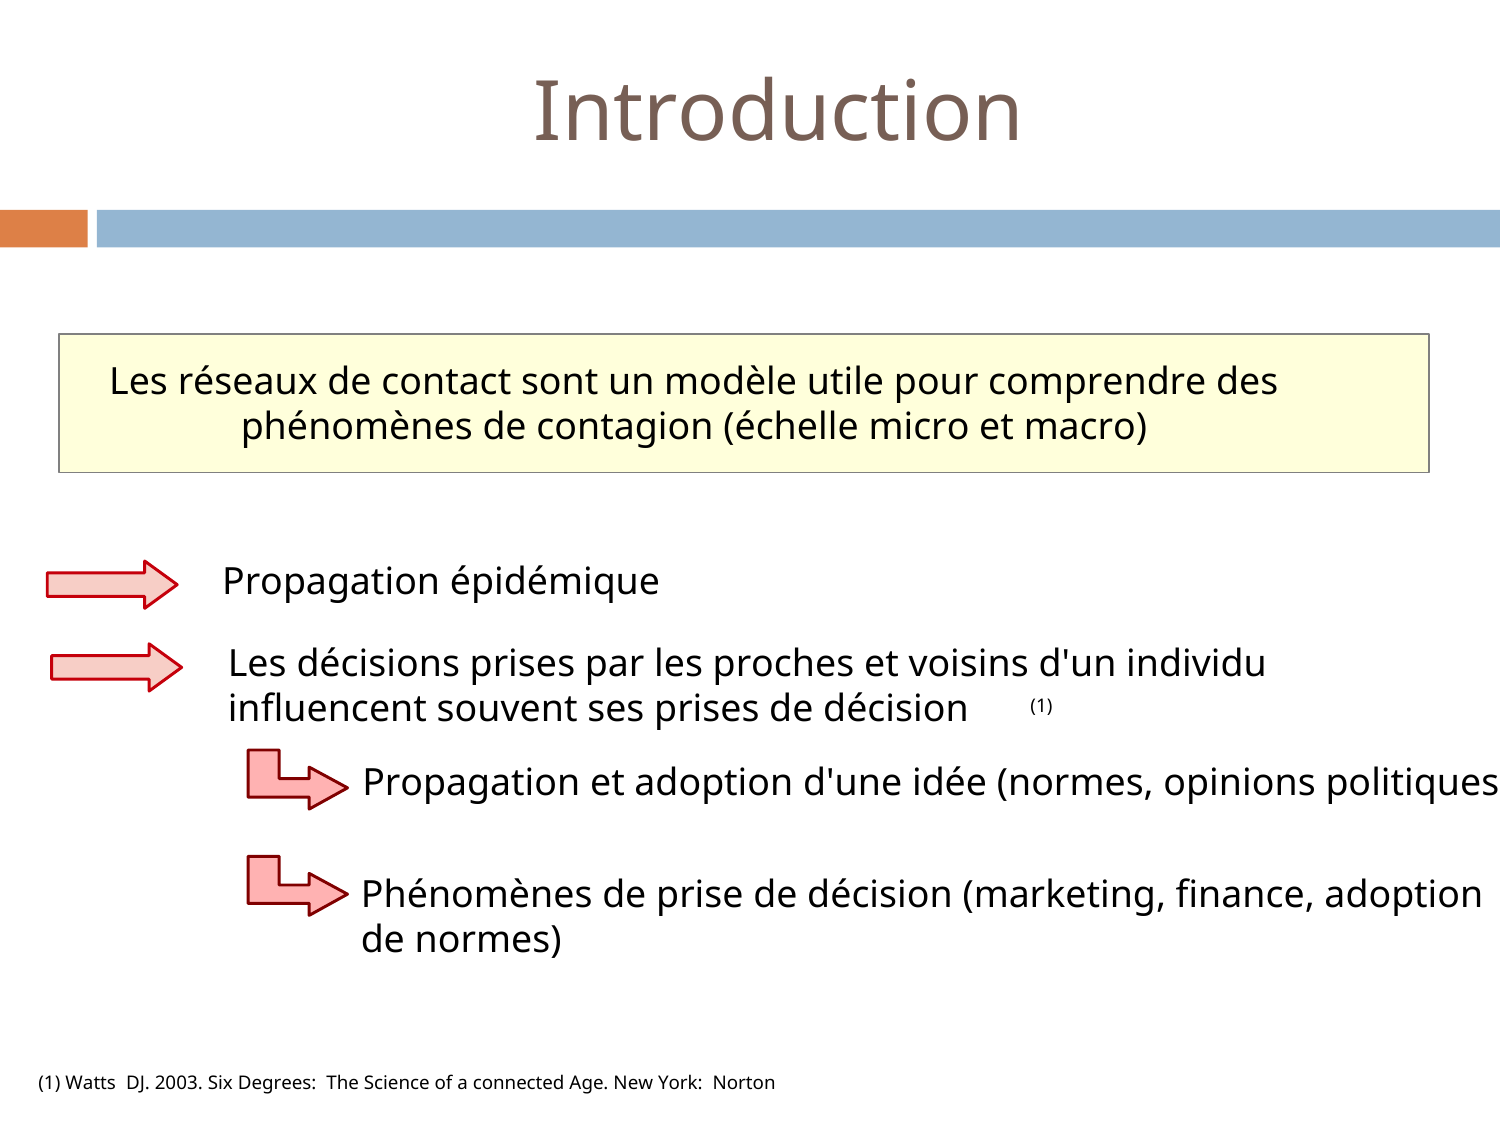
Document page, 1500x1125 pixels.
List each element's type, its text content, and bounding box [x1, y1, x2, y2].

text_box (1) [1015, 686, 1500, 869]
text_box Propagation et adoption d'une idée (normes, opinions politiques) [347, 750, 1015, 855]
text_box Introduction [0, 13, 1500, 201]
text_box Propagation épidémique [207, 549, 697, 610]
text_box [51, 643, 182, 692]
text_box Phénomènes de prise de décision (marketing, finance, adoption de normes) [346, 862, 1500, 968]
text_box [248, 750, 348, 810]
text_box [47, 561, 178, 609]
text_box Les décisions prises par les proches et voisins d'un individu influencent souvent ses prises de décision [213, 631, 1477, 737]
text_box [59, 334, 1430, 473]
text_box [248, 856, 348, 916]
text_box Les réseaux de contact sont un modèle utile pour comprendre des phénomènes de contagion (échelle micro et macro) [94, 349, 1394, 455]
text_box (1) Watts DJ. 2003. Six Degrees: The Science of a connected Age. New York: Norton [23, 1062, 860, 1101]
